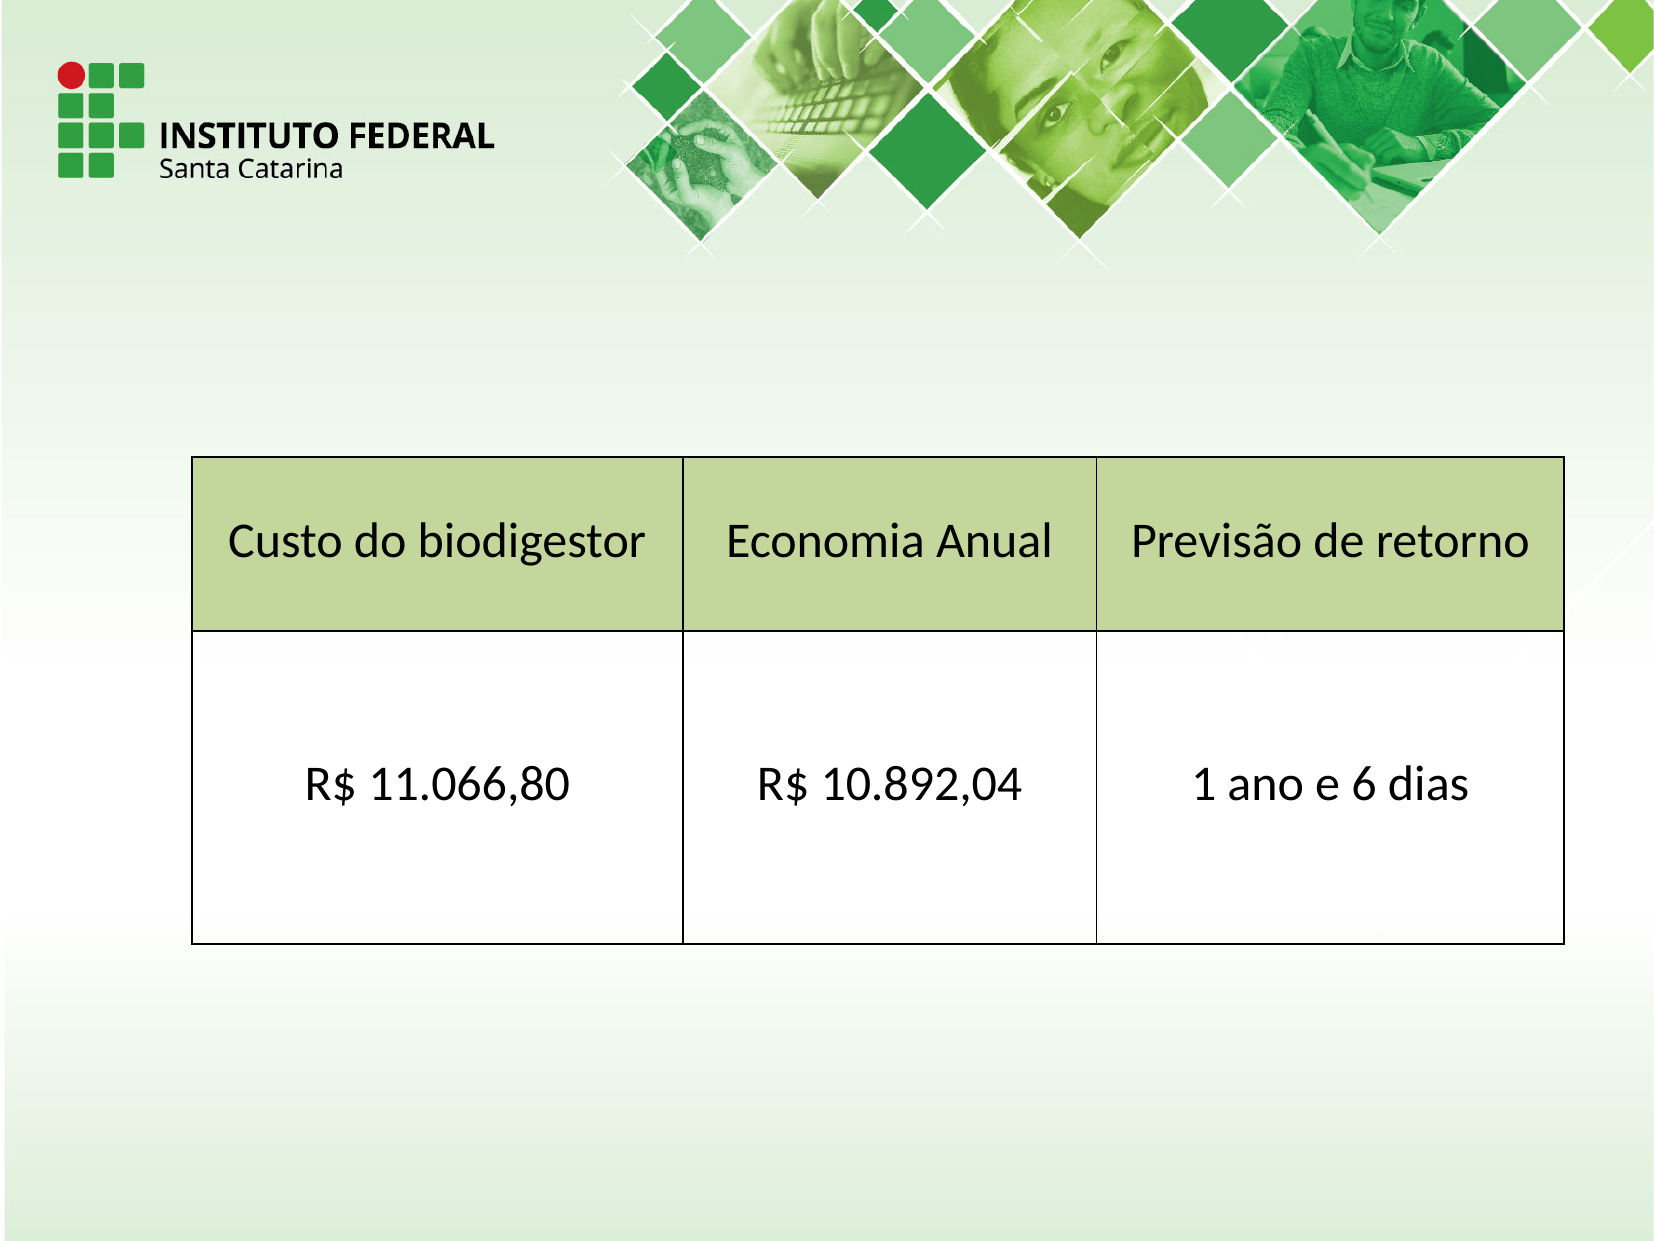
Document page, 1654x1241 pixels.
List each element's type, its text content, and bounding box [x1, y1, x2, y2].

table_cell R$ 11.066,80 [193, 632, 682, 943]
table_cell R$ 10.892,04 [684, 632, 1096, 943]
table_header Previsão de retorno [1097, 458, 1563, 630]
table_header Economia Anual [684, 458, 1096, 630]
table_cell 1 ano e 6 dias [1097, 632, 1563, 943]
table_header Custo do biodigestor [193, 458, 682, 630]
picture [1, 0, 1654, 1241]
